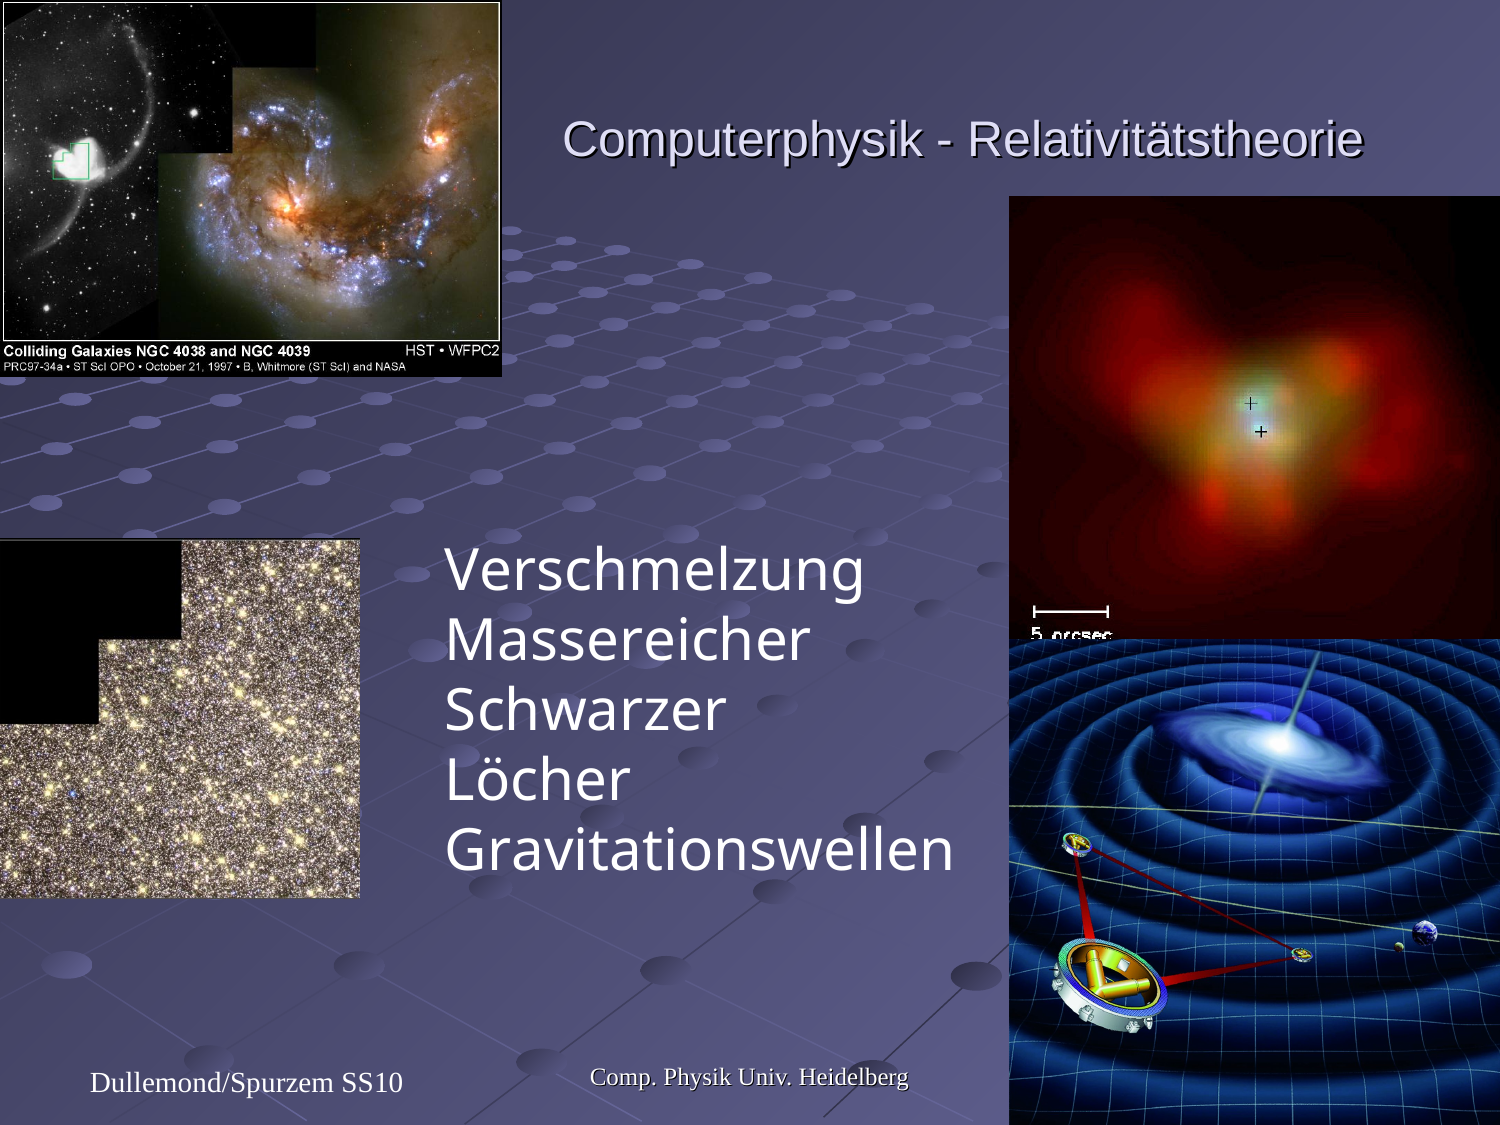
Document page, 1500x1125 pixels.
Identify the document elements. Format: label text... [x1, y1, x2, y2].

text_box Verschmelzung Massereicher Schwarzer Löcher Gravitationswellen [430, 479, 970, 891]
title Computerphysik - Relativitätstheorie [501, 45, 1426, 233]
picture [0, 538, 360, 899]
picture [1009, 196, 1500, 1125]
picture [0, 0, 502, 377]
